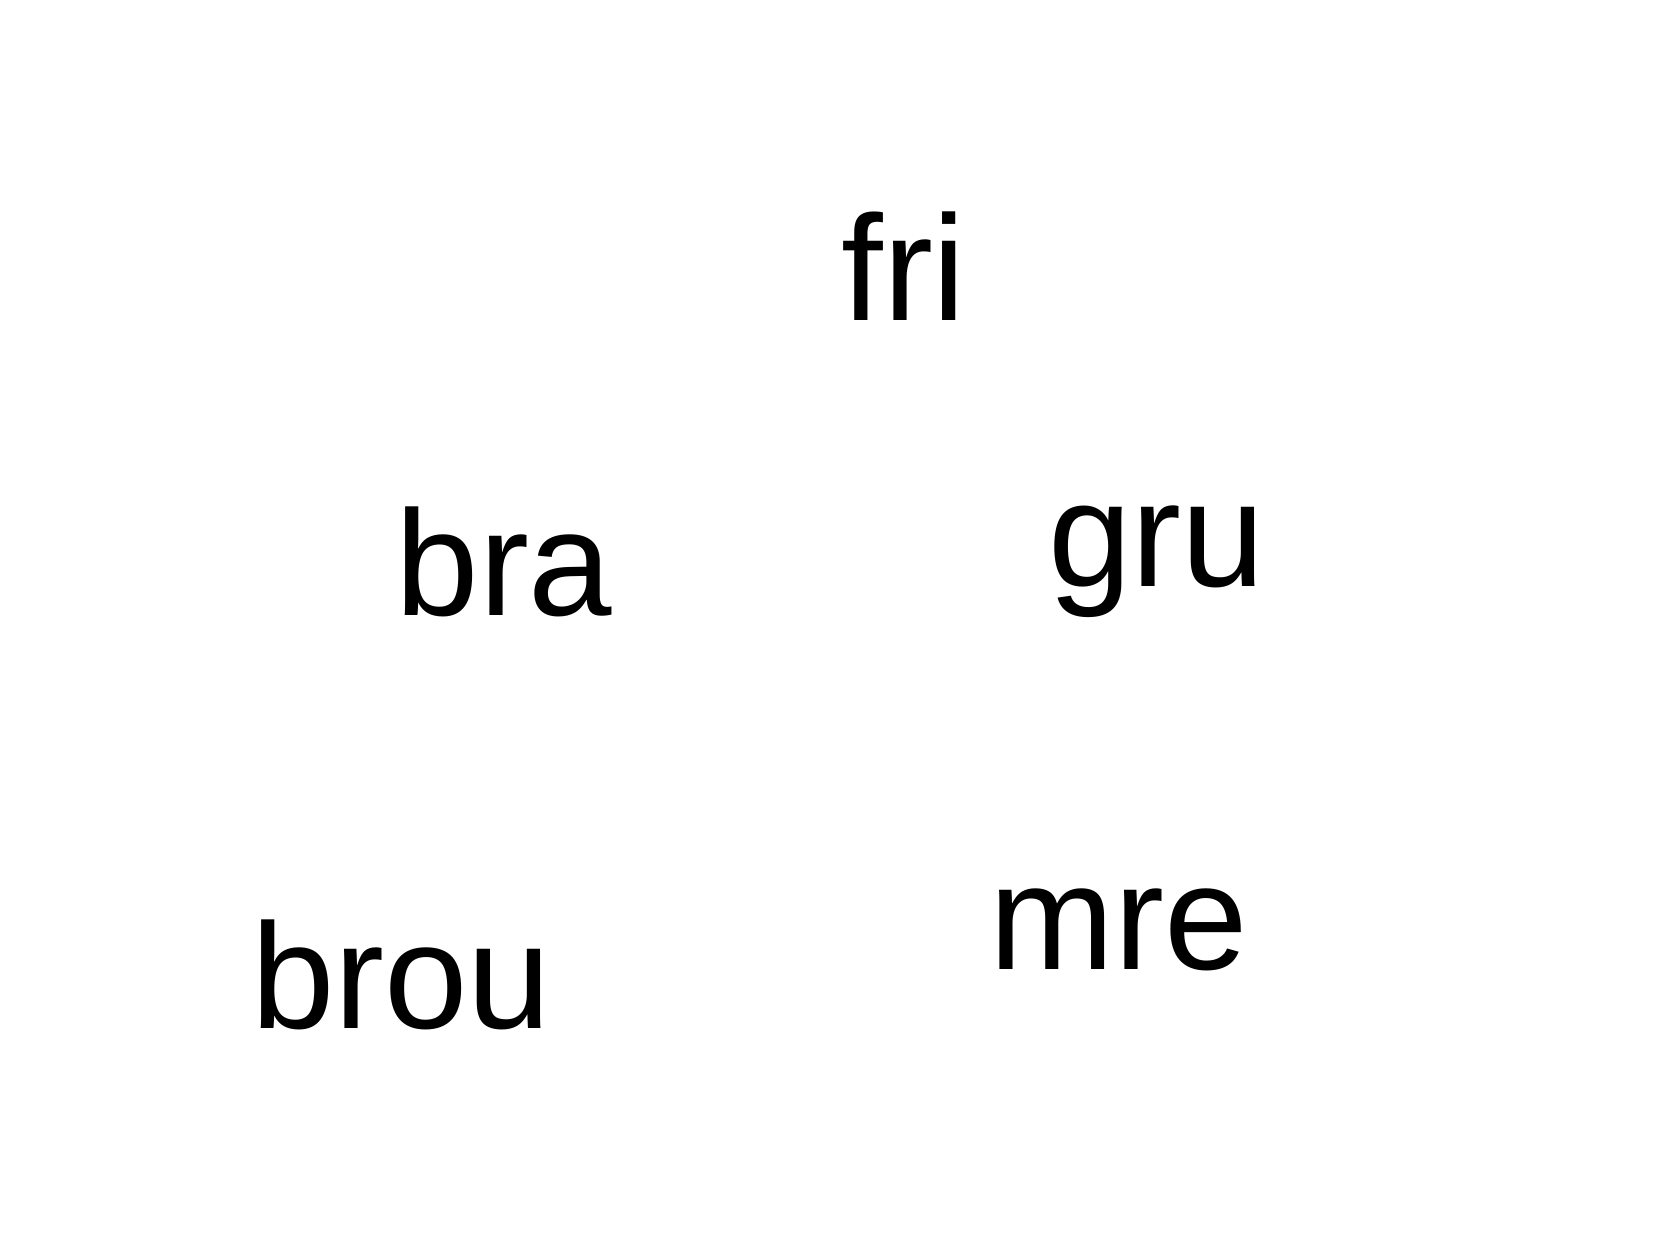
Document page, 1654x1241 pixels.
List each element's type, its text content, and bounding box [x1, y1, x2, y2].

text_box fri [826, 177, 1211, 360]
text_box gru [1033, 442, 1359, 685]
text_box bra [380, 472, 945, 655]
text_box brou [236, 885, 680, 1069]
text_box mre [974, 826, 1300, 1010]
